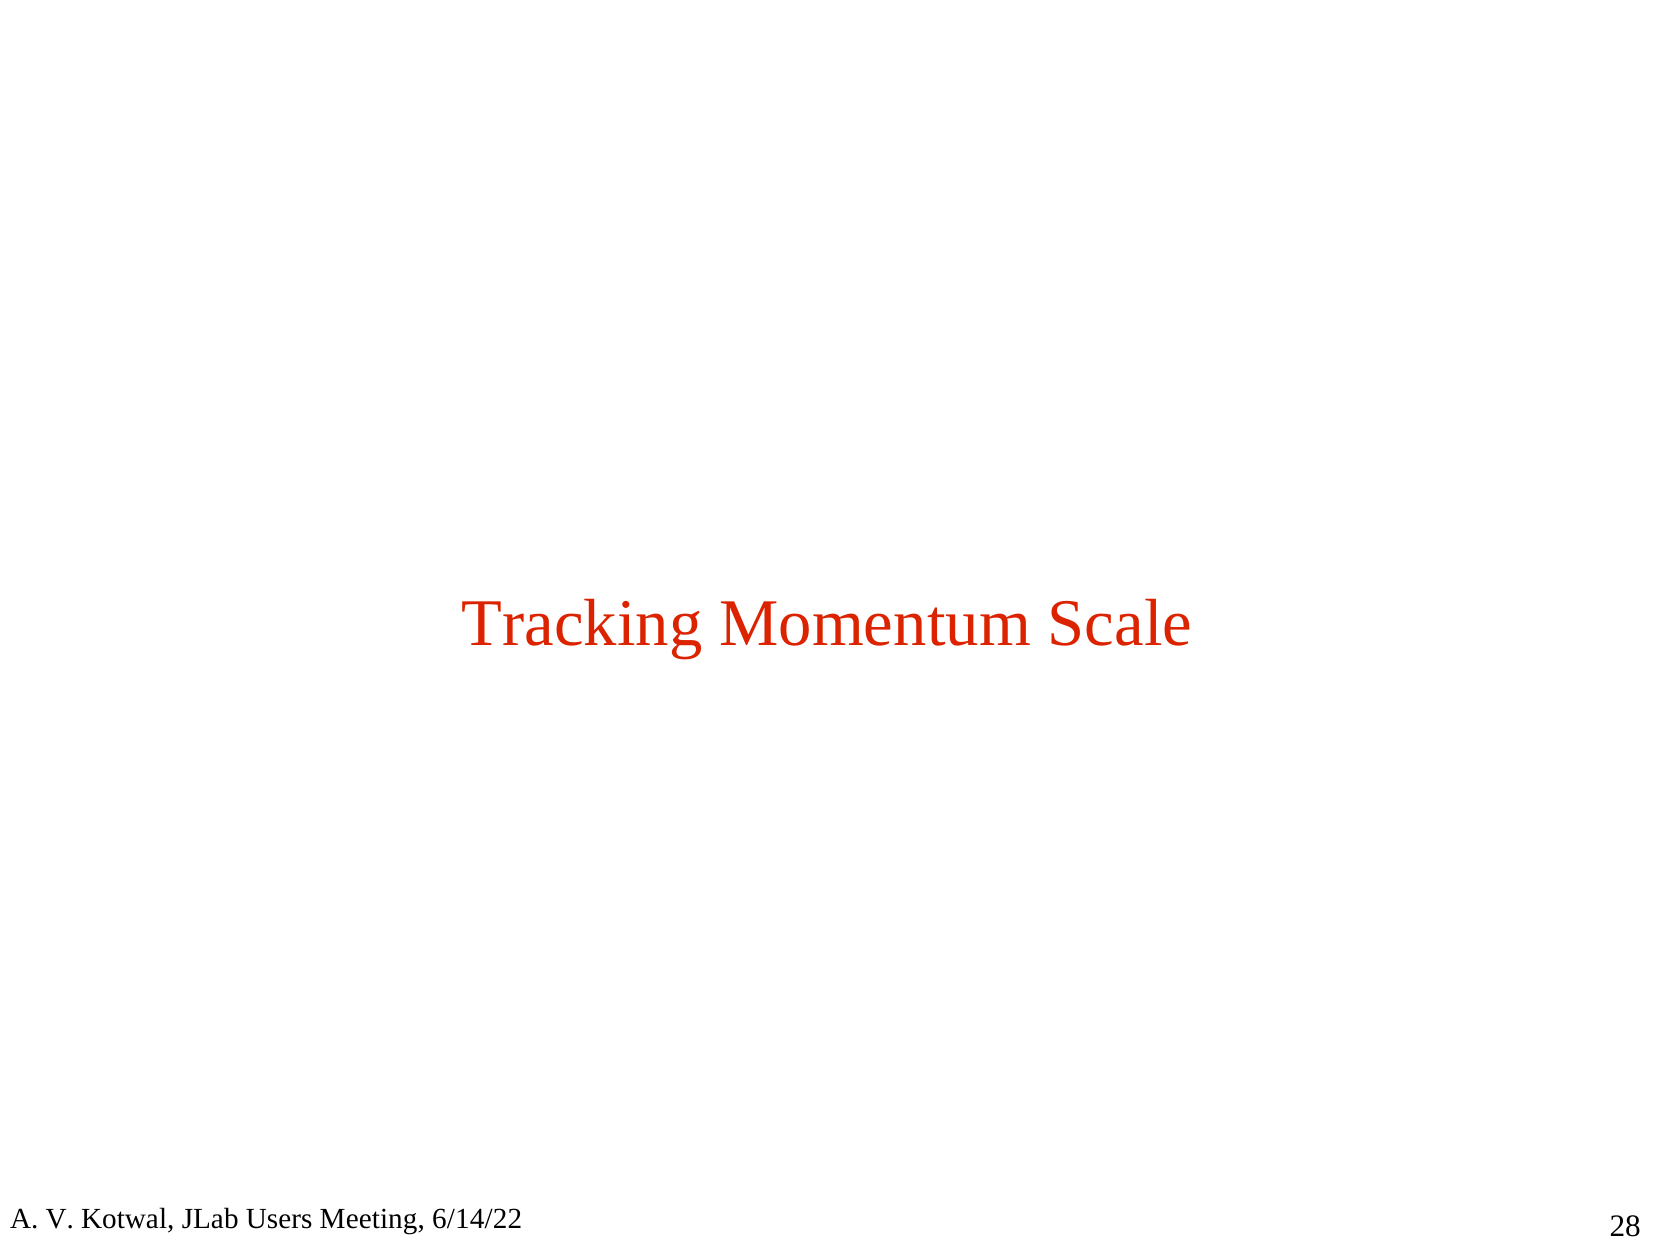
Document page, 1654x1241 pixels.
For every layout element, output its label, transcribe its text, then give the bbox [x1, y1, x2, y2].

title Tracking Momentum Scale [121, 569, 1534, 676]
